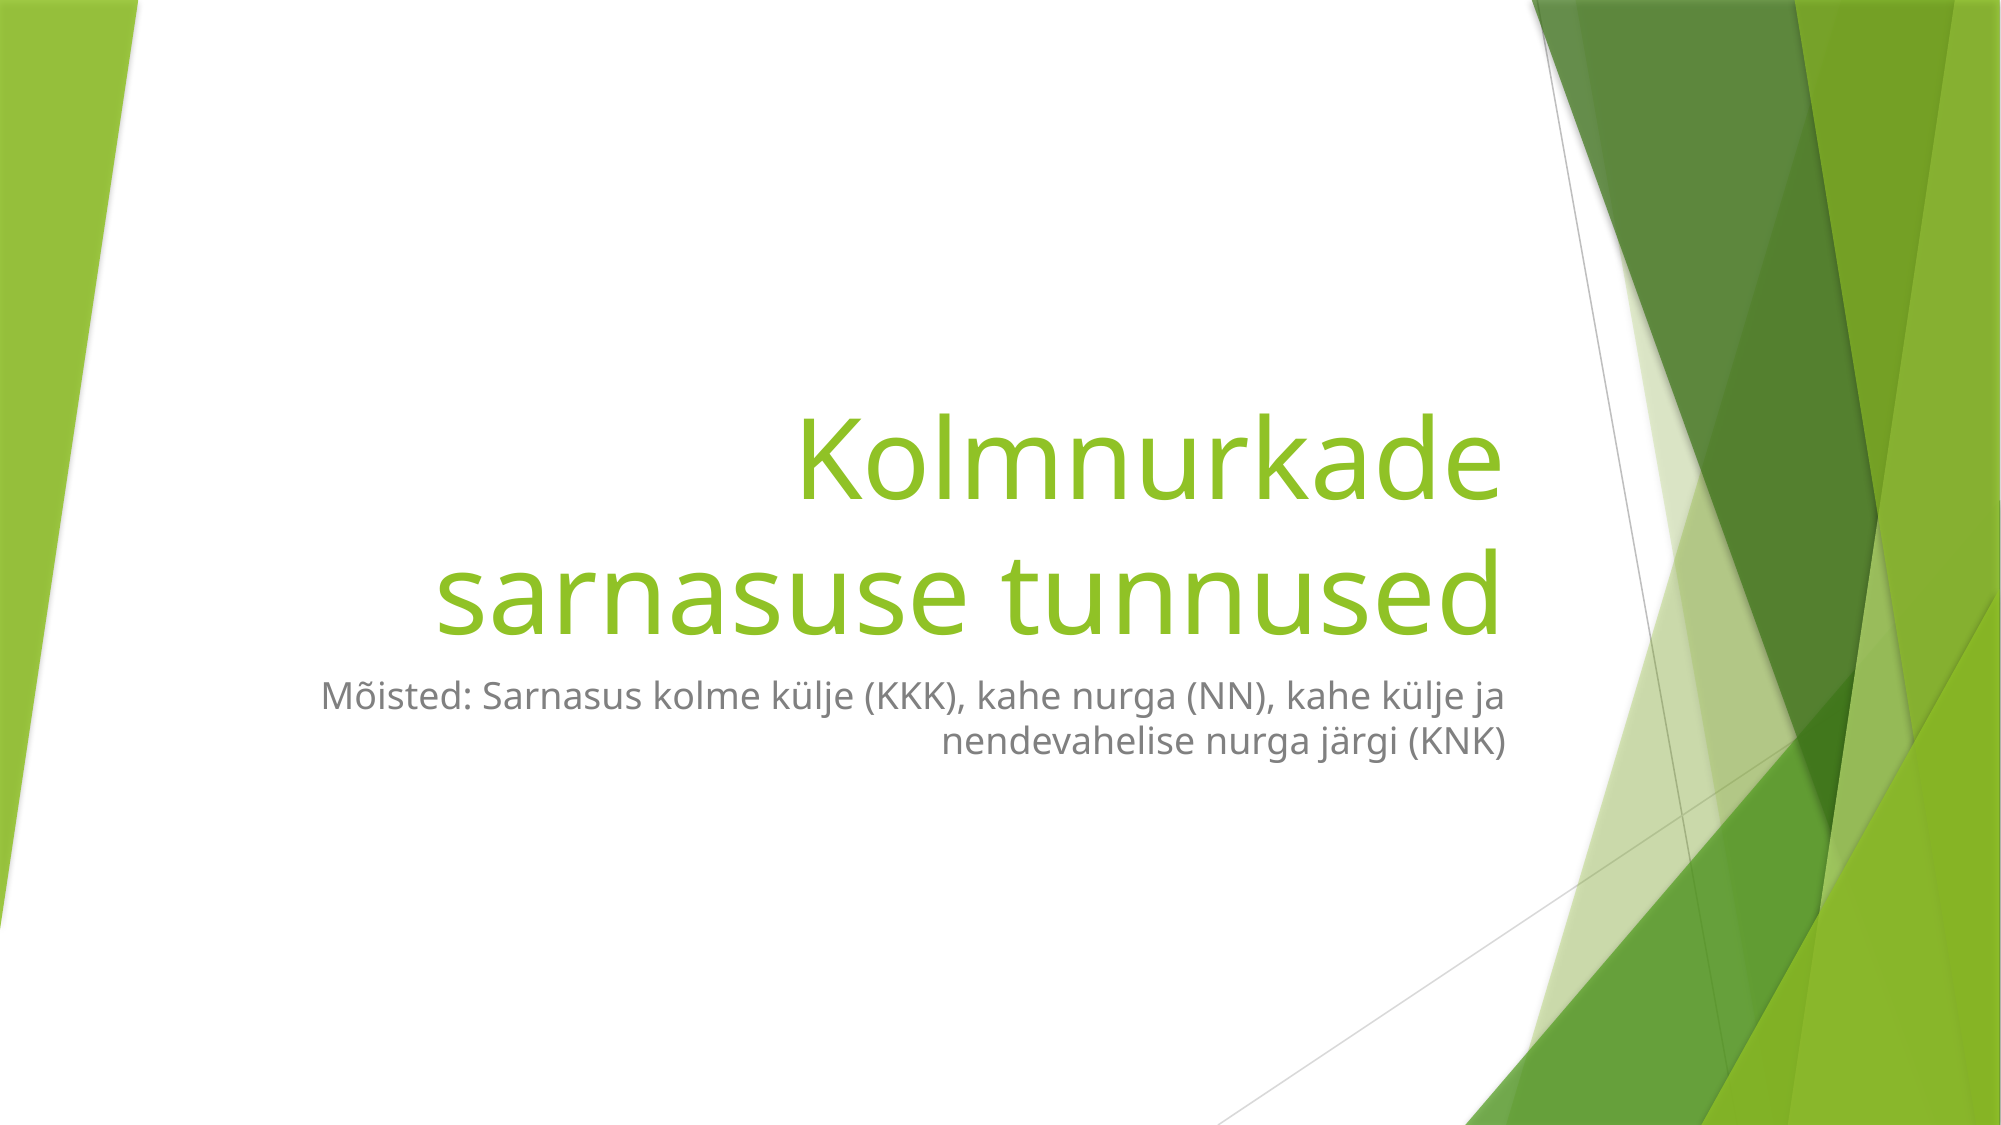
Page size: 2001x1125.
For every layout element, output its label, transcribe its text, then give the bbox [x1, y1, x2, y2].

title Kolmnurkade sarnasuse tunnused [247, 394, 1522, 664]
subtitle Mõisted: Sarnasus kolme külje (KKK), kahe nurga (NN), kahe külje ja nendevahelise nurga järgi (KNK) [247, 664, 1522, 845]
